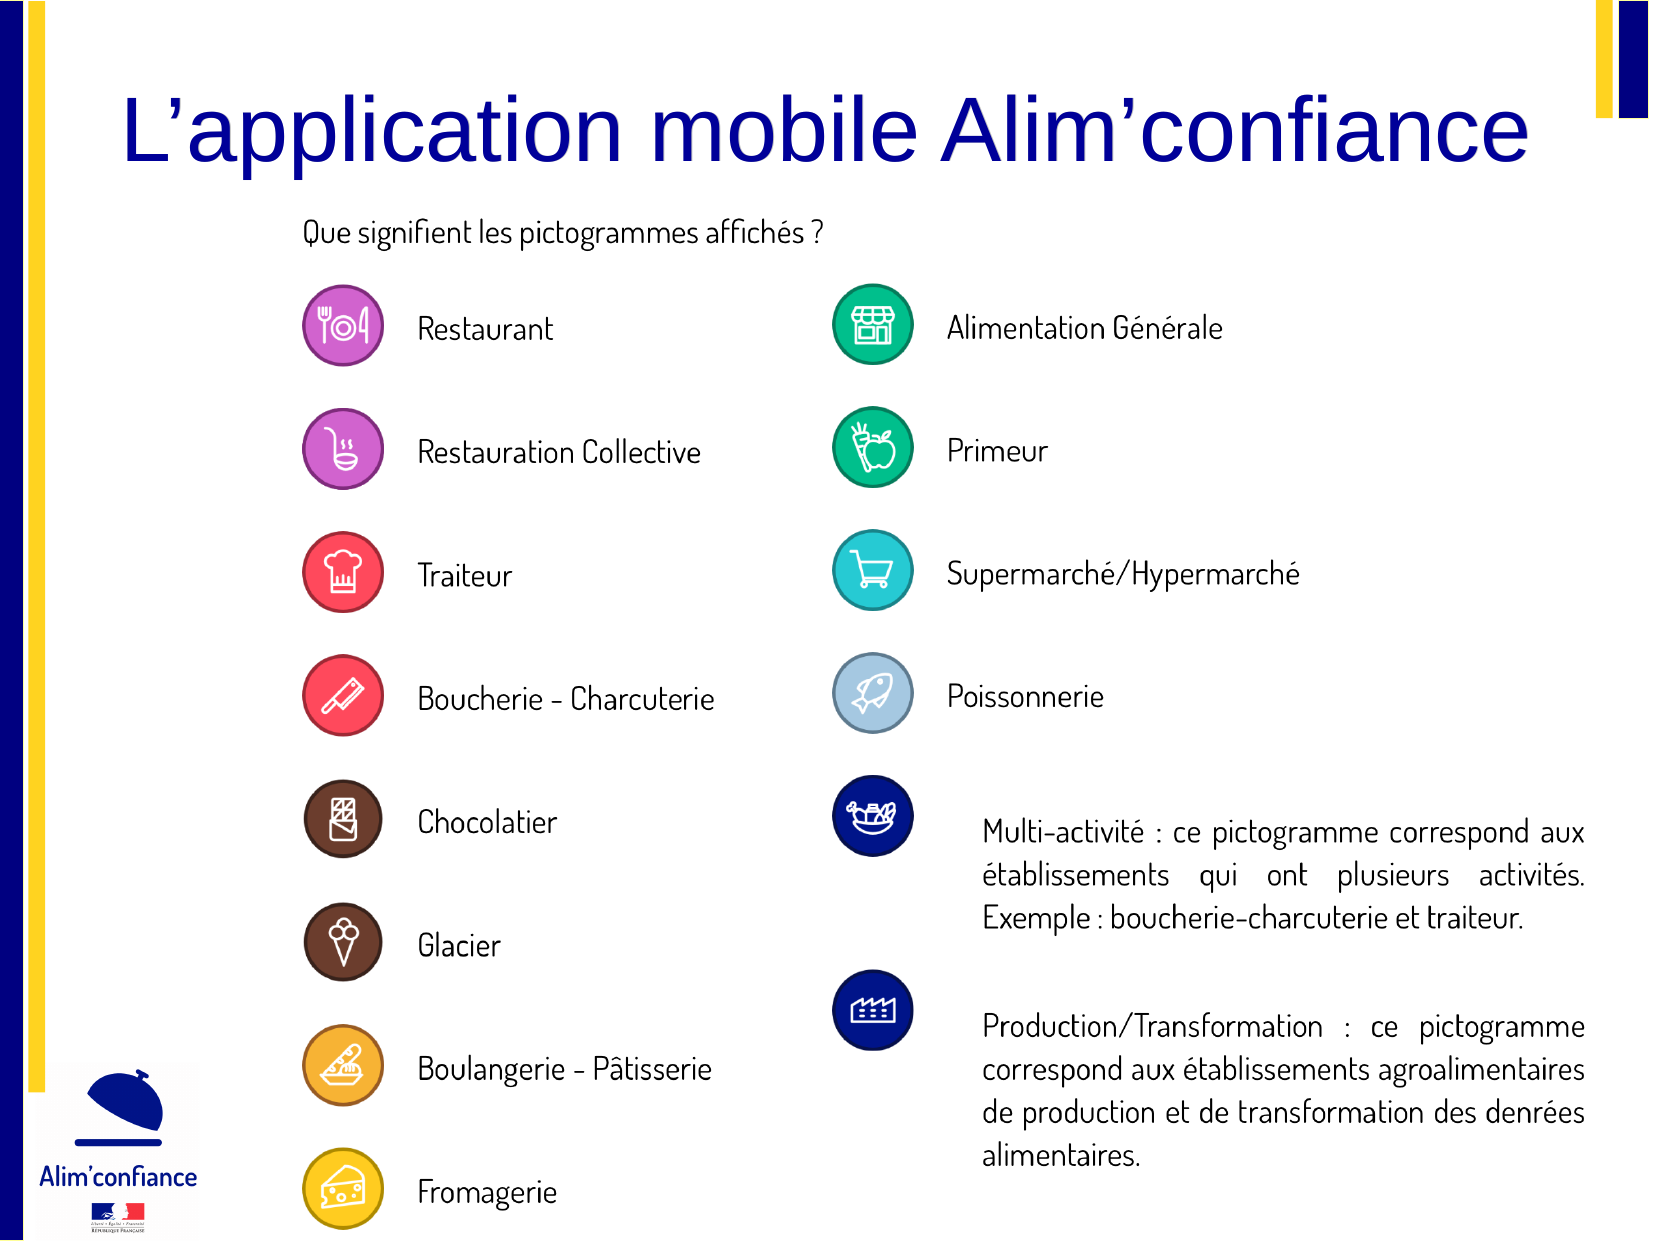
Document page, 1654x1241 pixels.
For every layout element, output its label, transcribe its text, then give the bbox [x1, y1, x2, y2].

text_box [1618, 0, 1649, 119]
title L’application mobile Alim’confiance [83, 25, 1572, 233]
text_box [28, 1, 46, 1093]
text_box [1595, 0, 1613, 119]
picture [35, 1062, 200, 1241]
picture [288, 233, 1601, 1241]
text_box [0, 0, 24, 1241]
